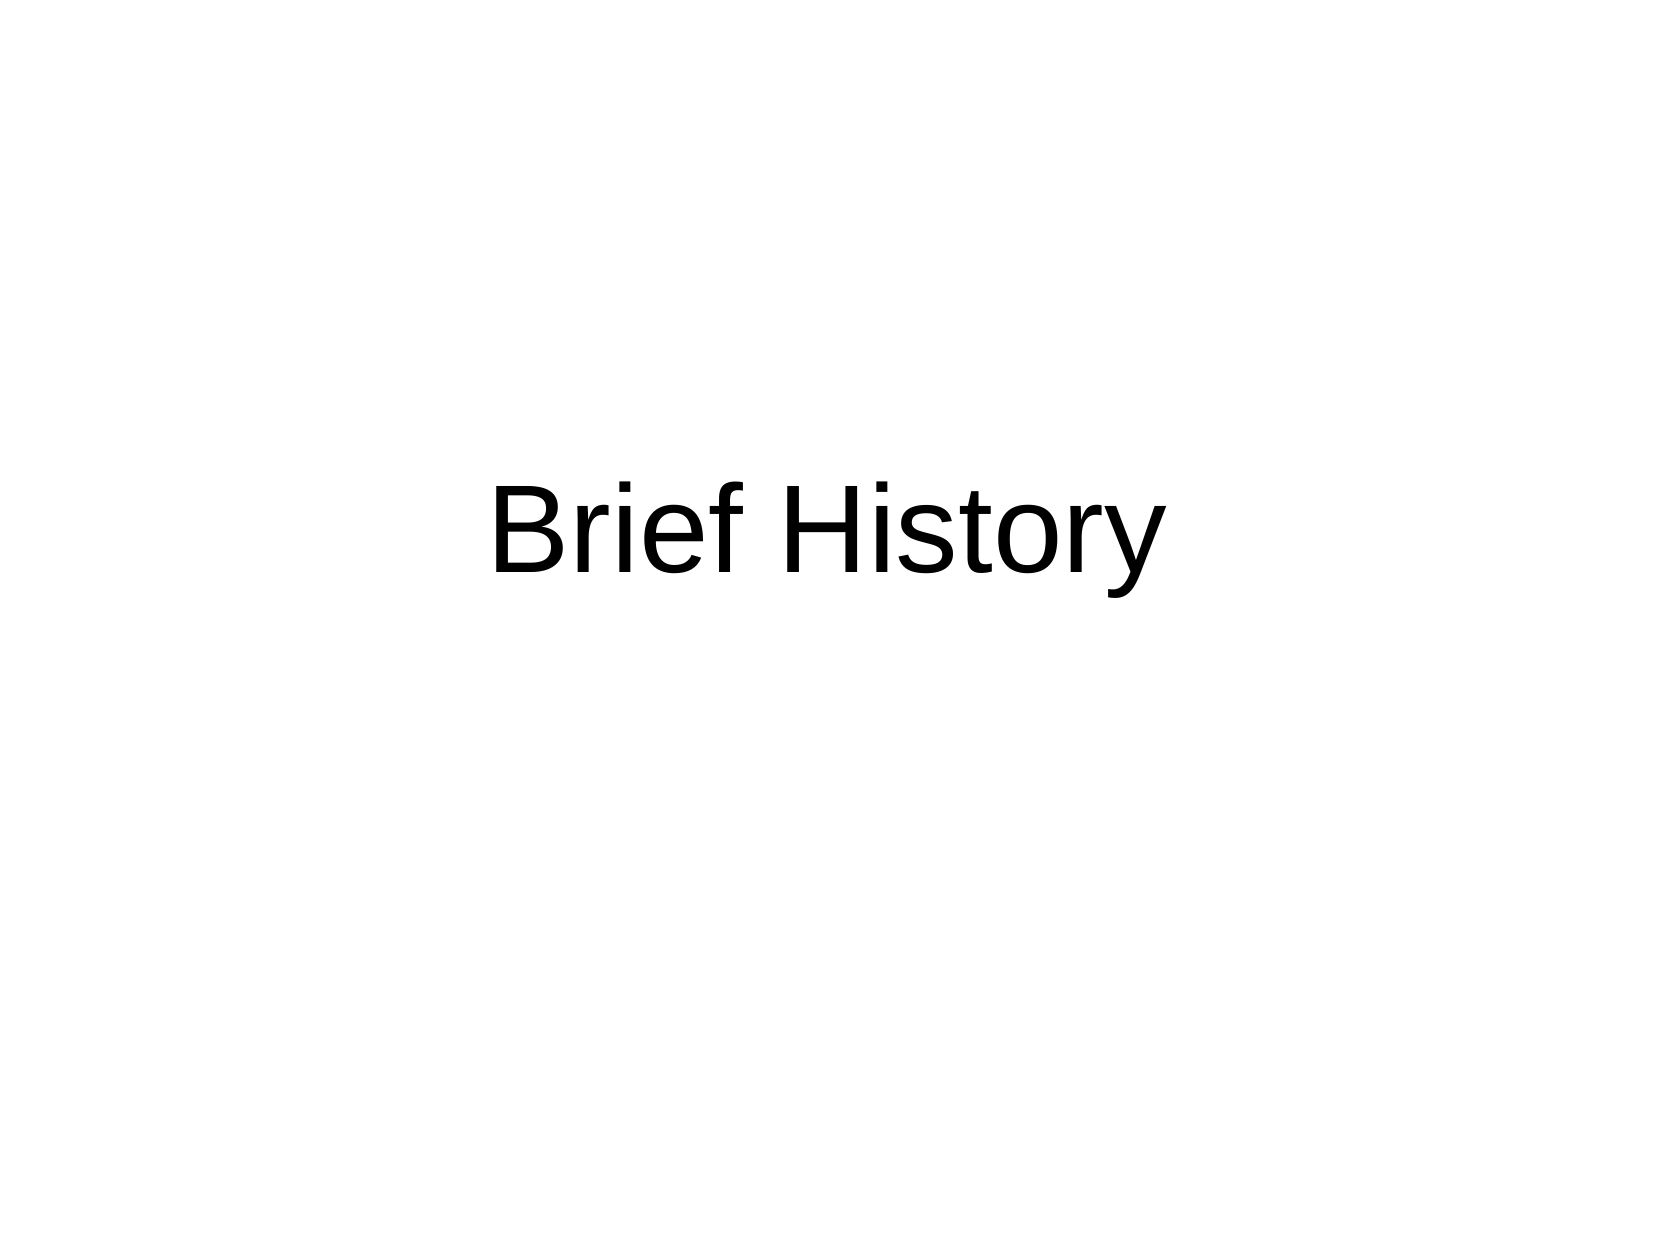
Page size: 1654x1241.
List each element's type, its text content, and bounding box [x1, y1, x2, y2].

subtitle Brief History [82, 49, 1571, 1010]
